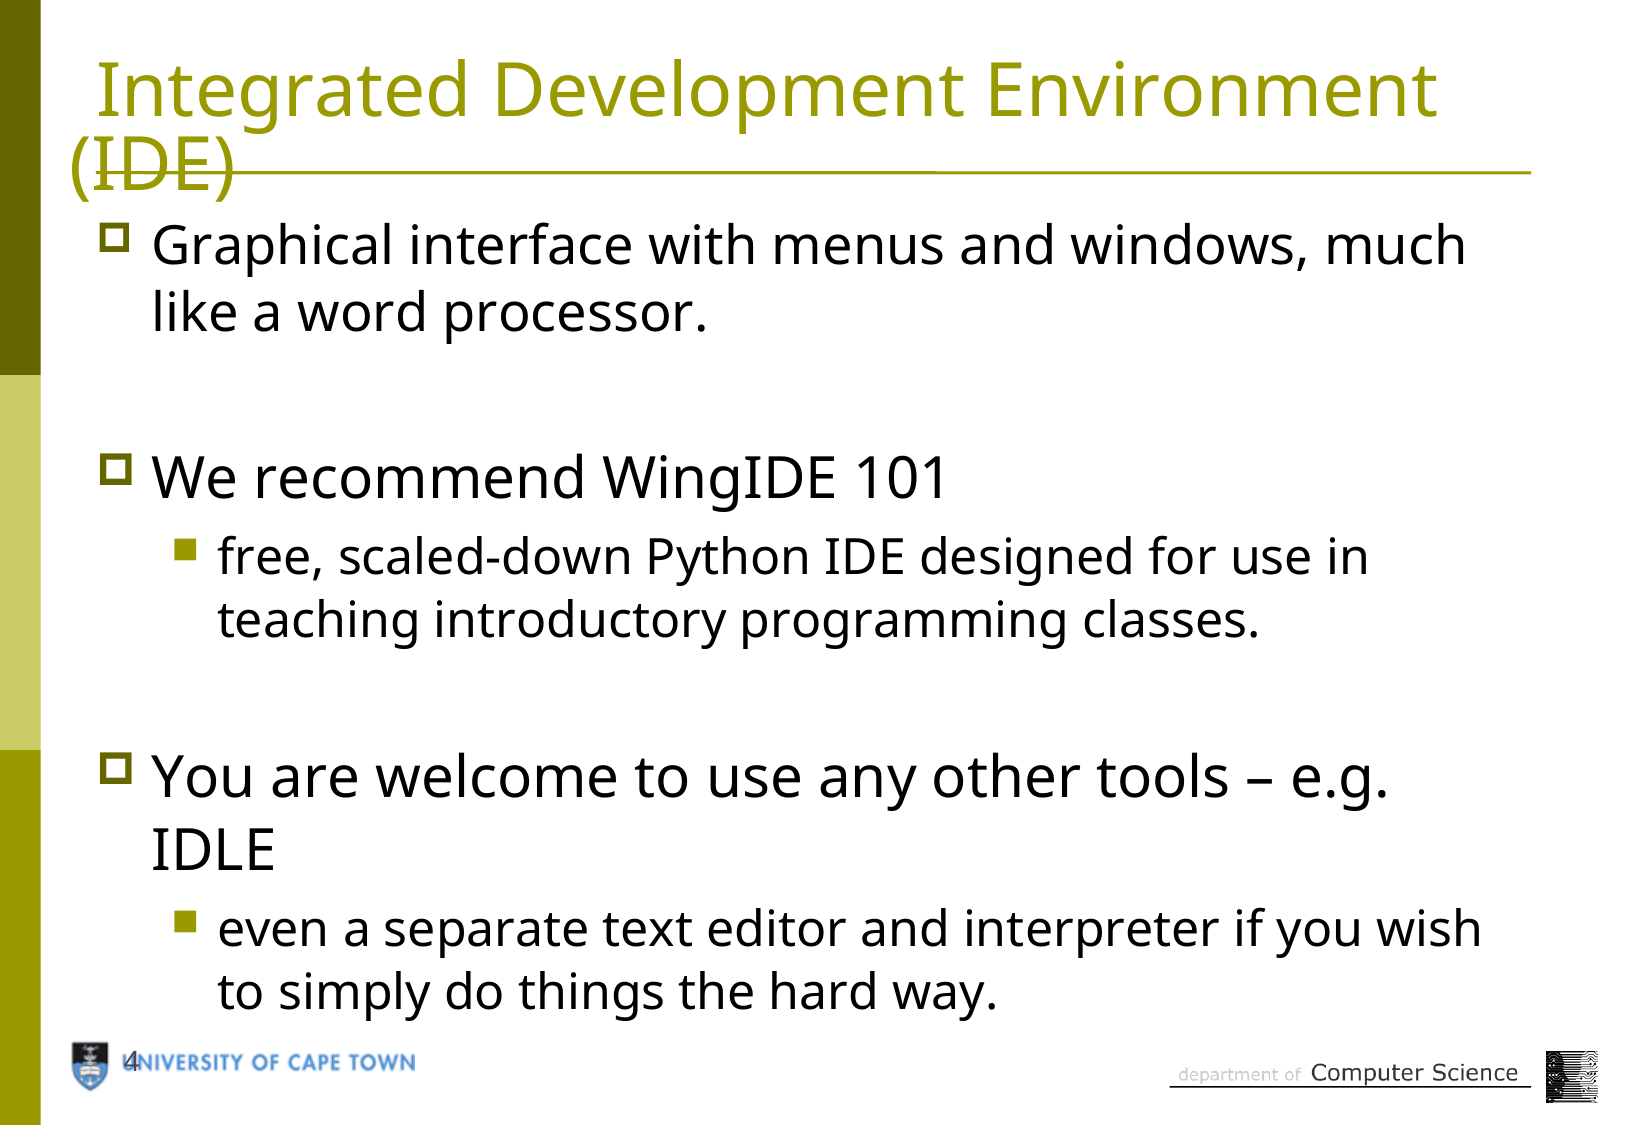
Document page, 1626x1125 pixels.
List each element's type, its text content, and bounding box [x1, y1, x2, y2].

picture [1169, 1043, 1532, 1091]
title Integrated Development Environment (IDE) [54, 49, 1626, 150]
picture [1546, 1051, 1598, 1103]
picture [61, 1024, 415, 1103]
list Graphical interface with menus and windows, much like a word processor. We recommend WingIDE 101 free, scaled-down Python IDE designed for use in teaching introductory programming classes. You are welcome to use any other tools – e.g. IDLE even a separate text editor and interpreter if you wish to simply do things the hard way. [81, 200, 1544, 1010]
text_box <number> [108, 1042, 462, 1103]
